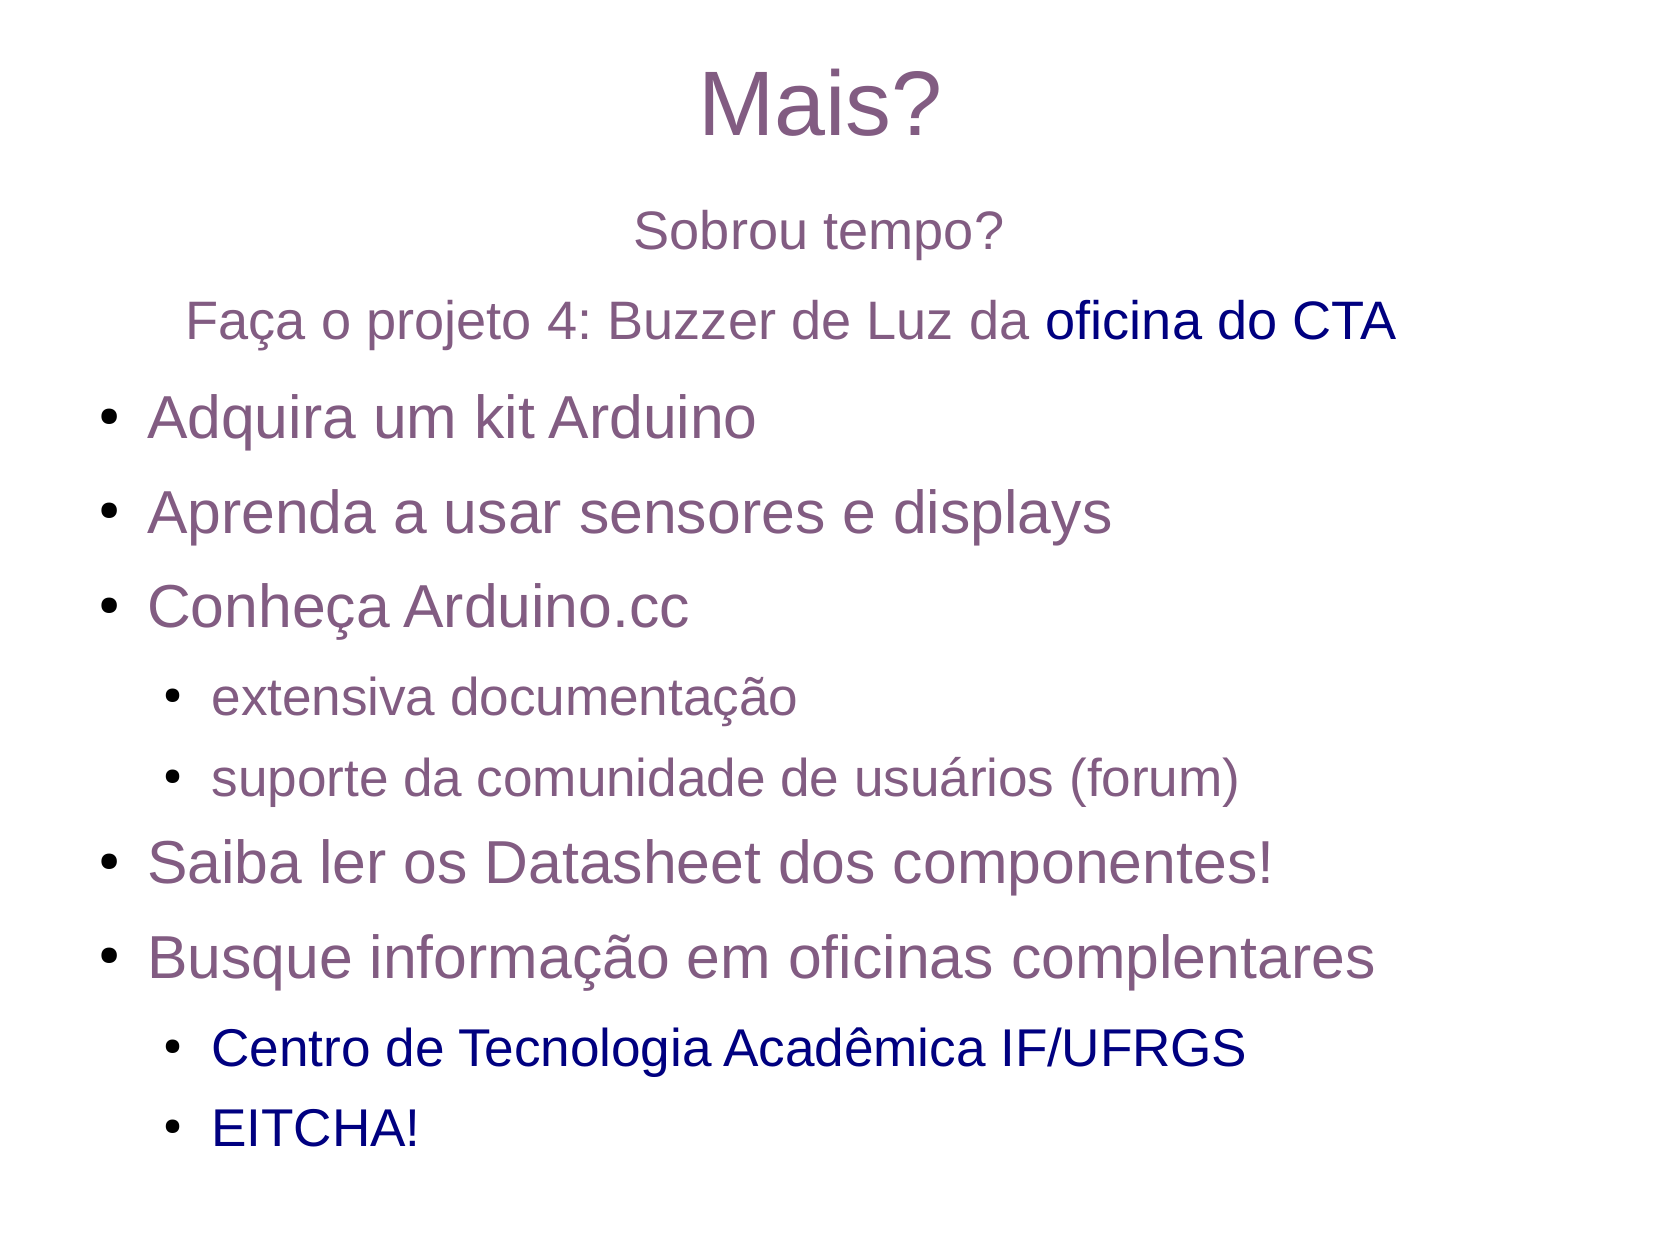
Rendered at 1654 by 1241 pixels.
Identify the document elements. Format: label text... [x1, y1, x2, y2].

list Adquira um kit Arduino Aprenda a usar sensores e displays Conheça Arduino.cc extensiva documentação suporte da comunidade de usuários (forum) Saiba ler os Datasheet dos componentes! Busque informação em oficinas complentares Centro de Tecnologia Acadêmica IF/UFRGS EITCHA! [82, 383, 1571, 1164]
list Sobrou tempo? Faça o projeto 4: Buzzer de Luz da oficina do CTA [47, 200, 1536, 408]
title Mais? [76, 0, 1565, 208]
